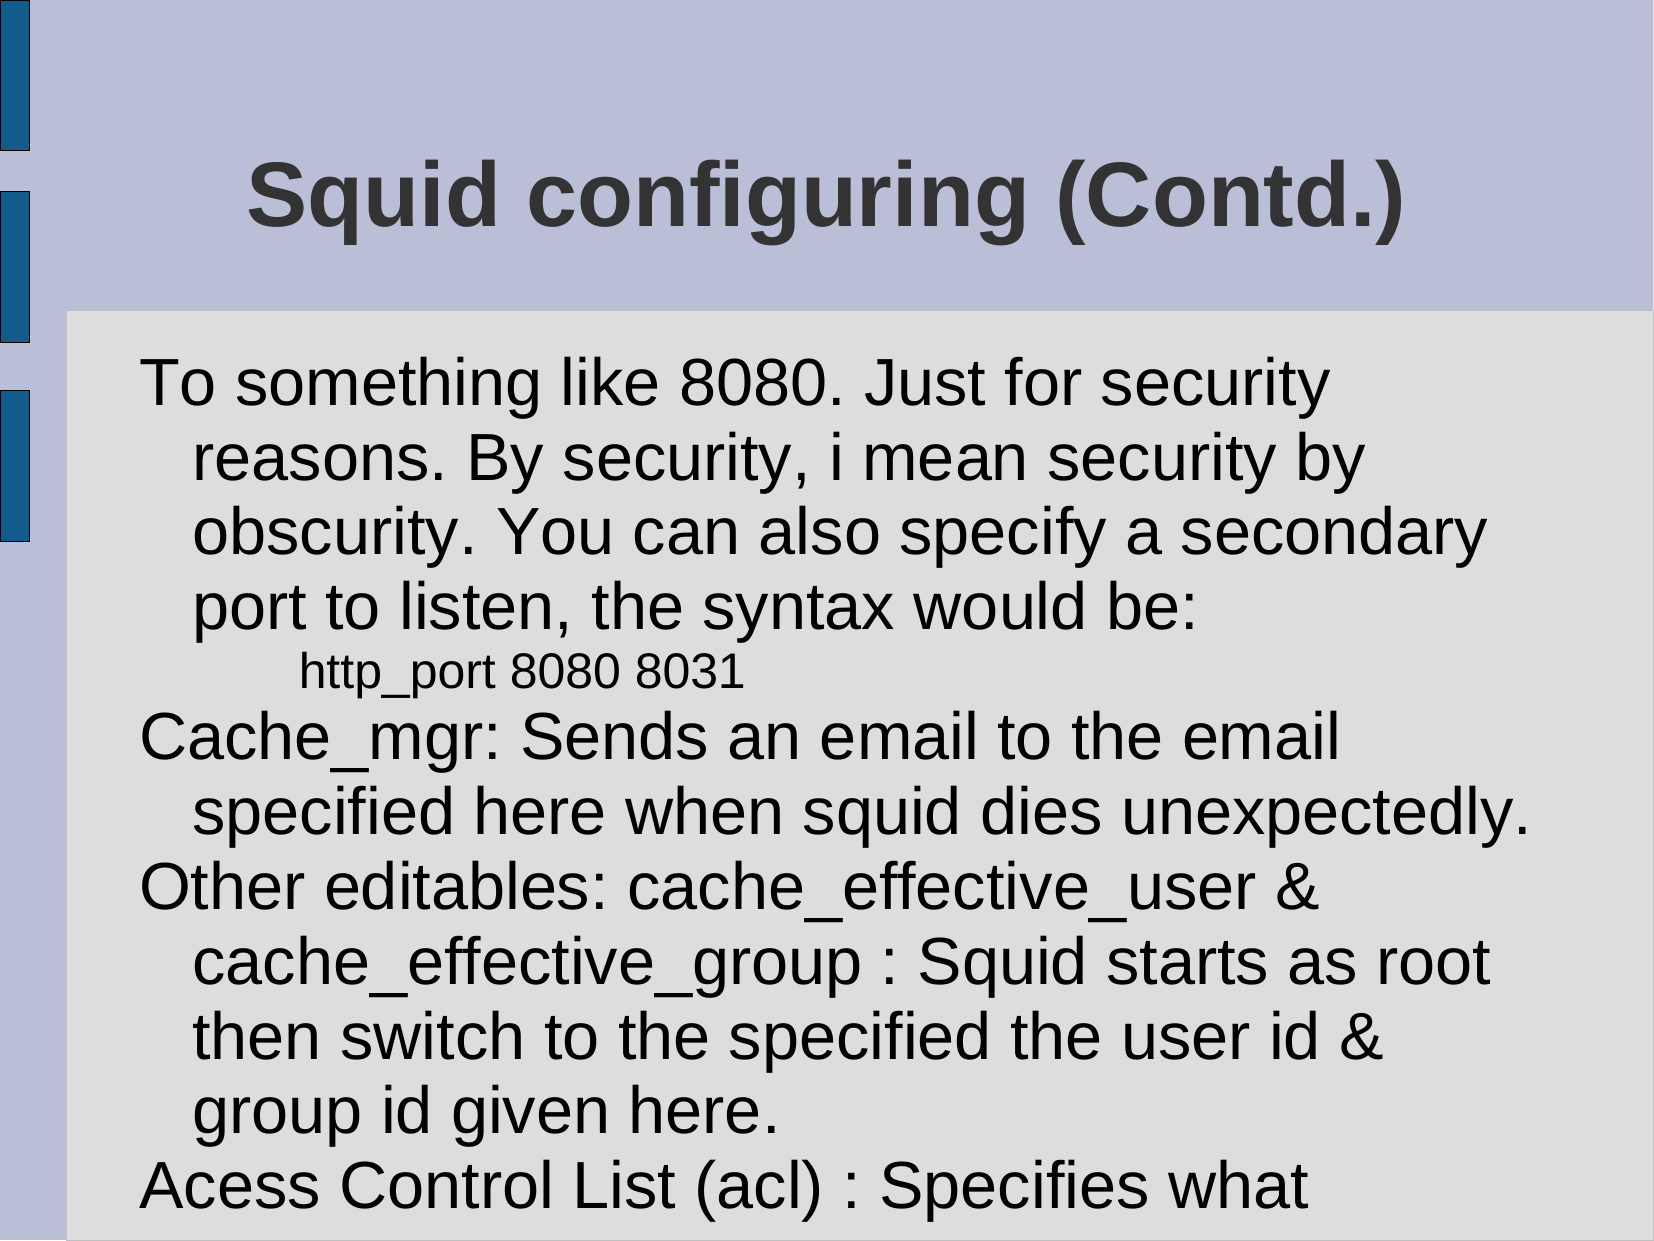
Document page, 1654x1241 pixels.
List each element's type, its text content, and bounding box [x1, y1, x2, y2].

title Squid configuring (Contd.) [121, 91, 1534, 299]
list To something like 8080. Just for security reasons. By security, i mean security by obscurity. You can also specify a secondary port to listen, the syntax would be: http_port 8080 8031 Cache_mgr: Sends an email to the email specified here when squid dies unexpectedly. Other editables: cache_effective_user & cache_effective_group : Squid starts as root then switch to the specified the user id & group id given here. Acess Control List (acl) : Specifies what [121, 344, 1534, 1223]
